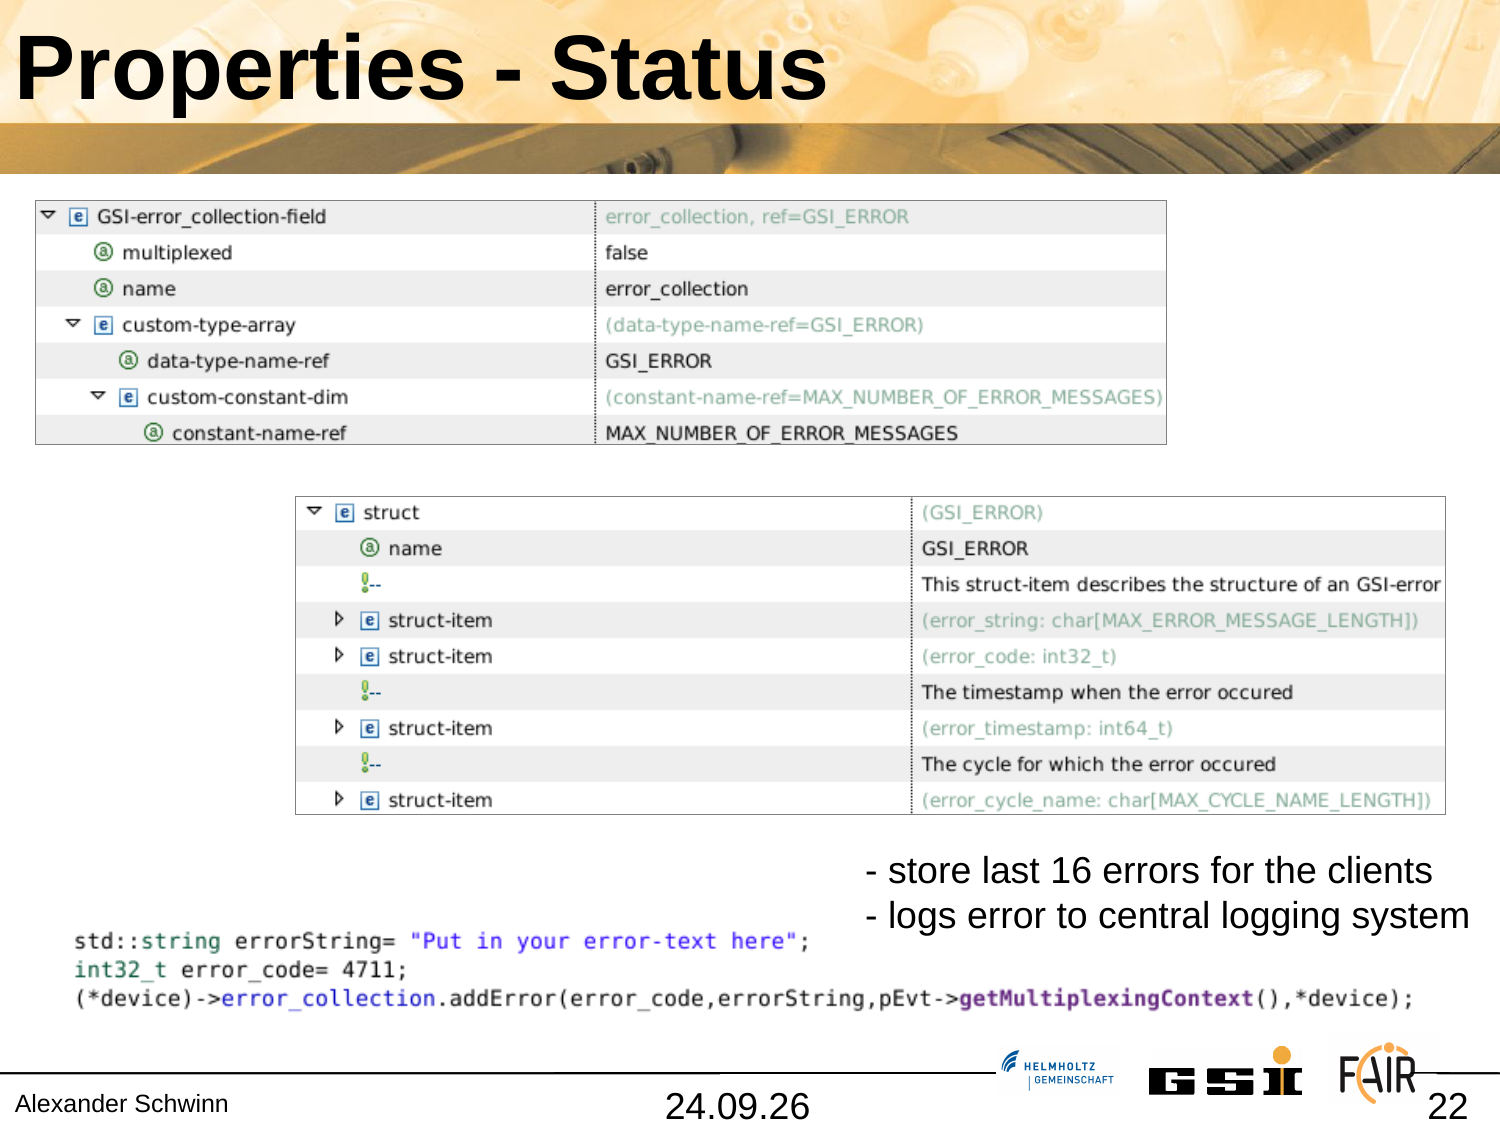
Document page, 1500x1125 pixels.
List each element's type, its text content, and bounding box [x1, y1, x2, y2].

picture [35, 200, 1167, 445]
picture [64, 927, 1424, 1018]
picture [1328, 1034, 1439, 1106]
text_box - store last 16 errors for the clients - logs error to central logging system [850, 838, 1486, 944]
title Properties - Status [0, 0, 1500, 126]
picture [295, 496, 1446, 815]
picture [0, 126, 1500, 175]
picture [1149, 1046, 1302, 1095]
picture [996, 1046, 1121, 1095]
